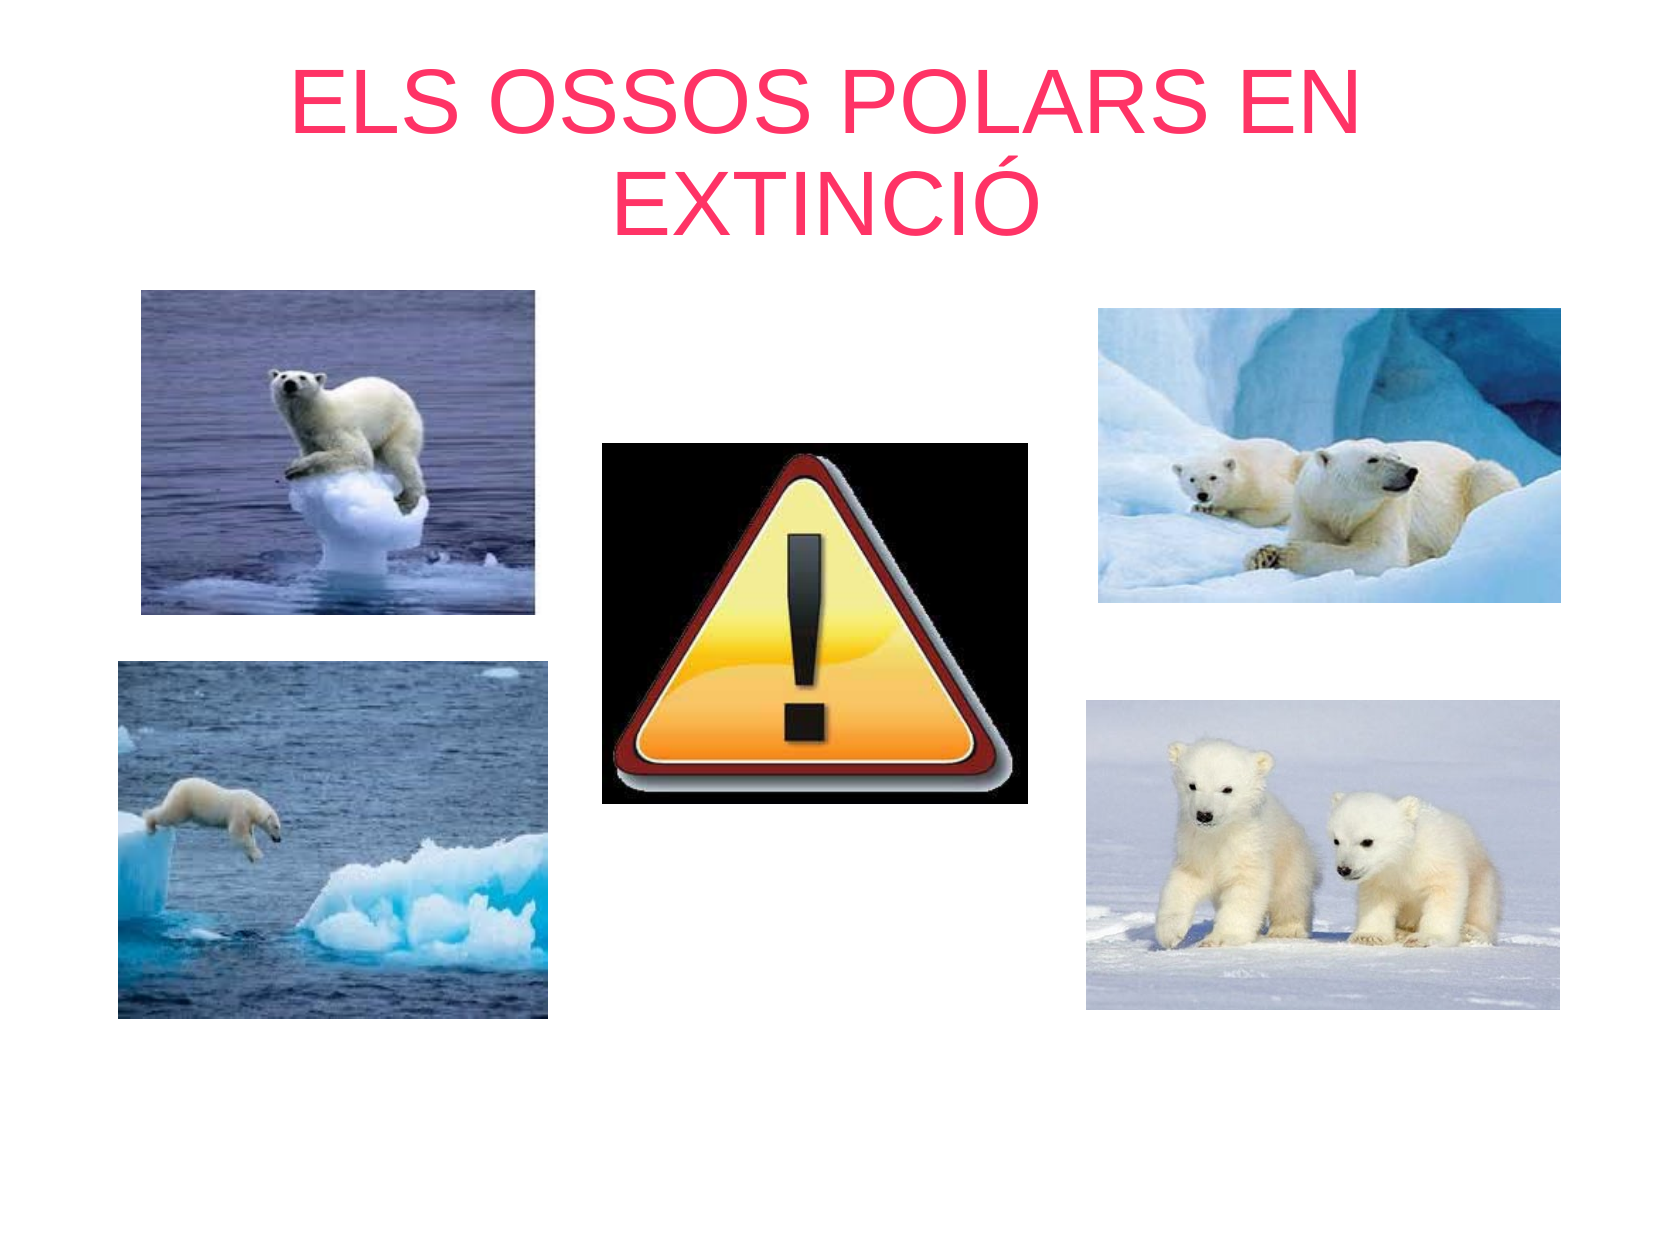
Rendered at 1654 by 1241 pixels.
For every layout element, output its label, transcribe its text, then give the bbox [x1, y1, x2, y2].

picture [157, 947, 173, 953]
picture [602, 443, 1028, 804]
picture [141, 290, 542, 615]
picture [1086, 700, 1560, 1010]
title ELS OSSOS POLARS EN EXTINCIÓ [82, 49, 1571, 257]
picture [118, 661, 548, 1019]
picture [1098, 308, 1561, 603]
picture [118, 921, 147, 932]
